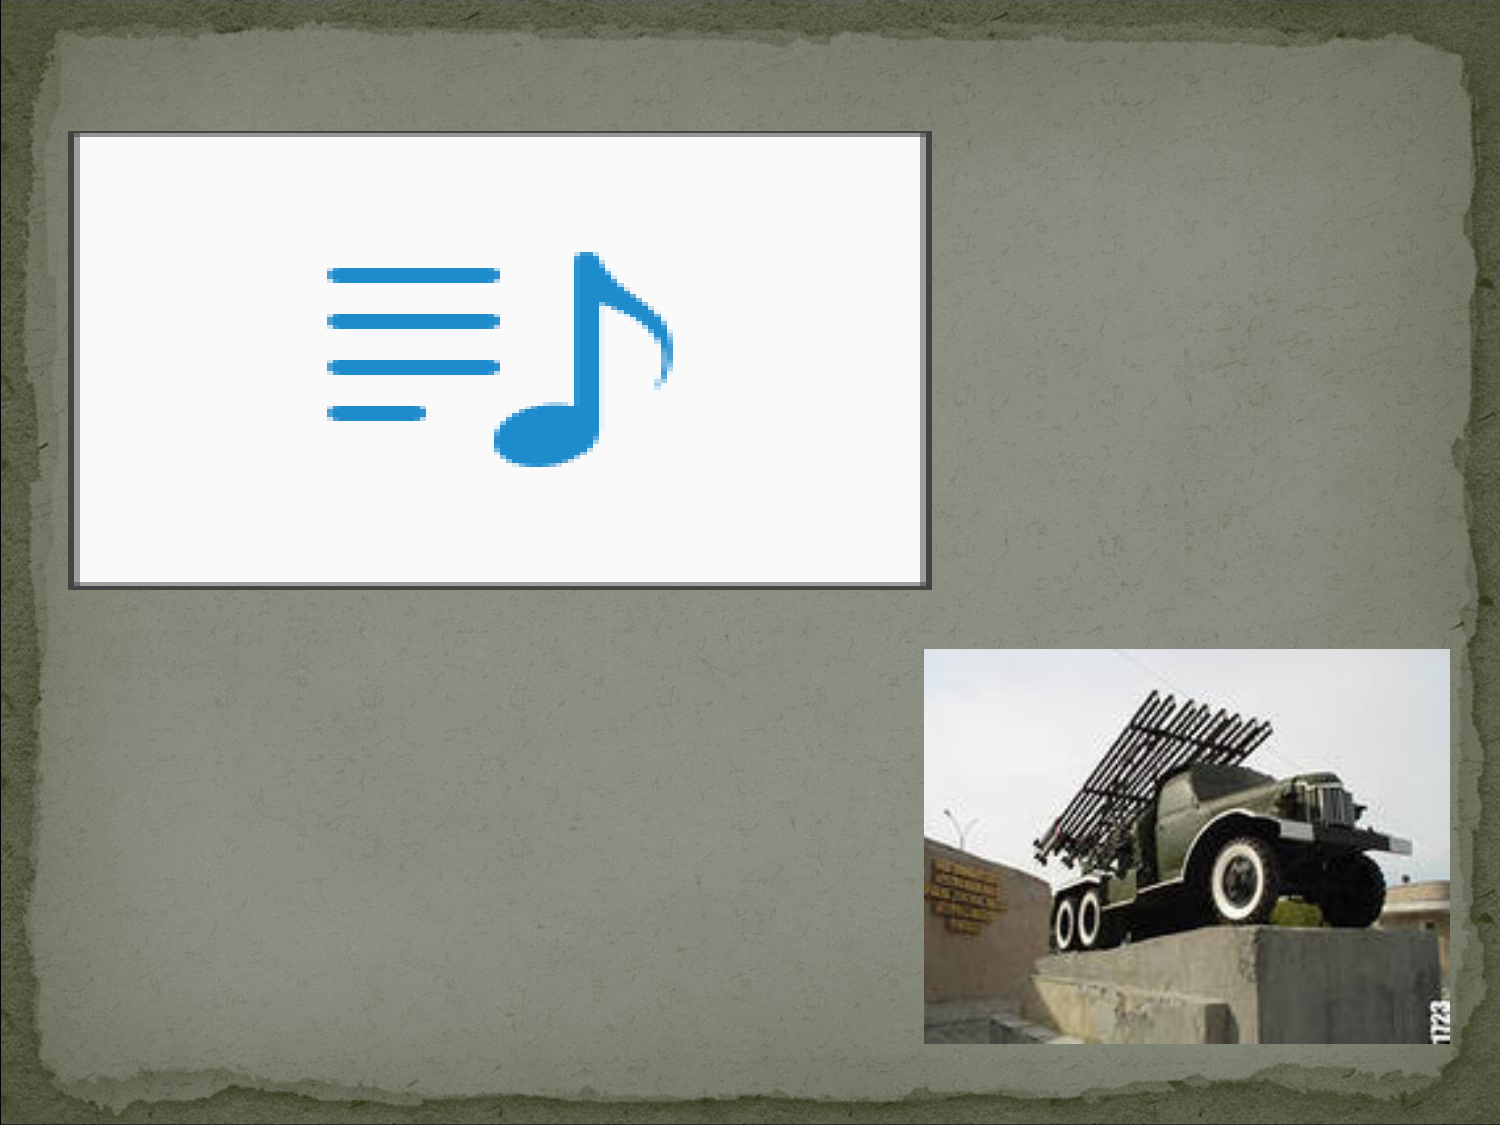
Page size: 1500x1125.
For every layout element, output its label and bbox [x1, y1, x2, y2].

picture [0, 0, 1500, 1125]
title [75, 24, 1426, 225]
text_box [67, 129, 934, 591]
